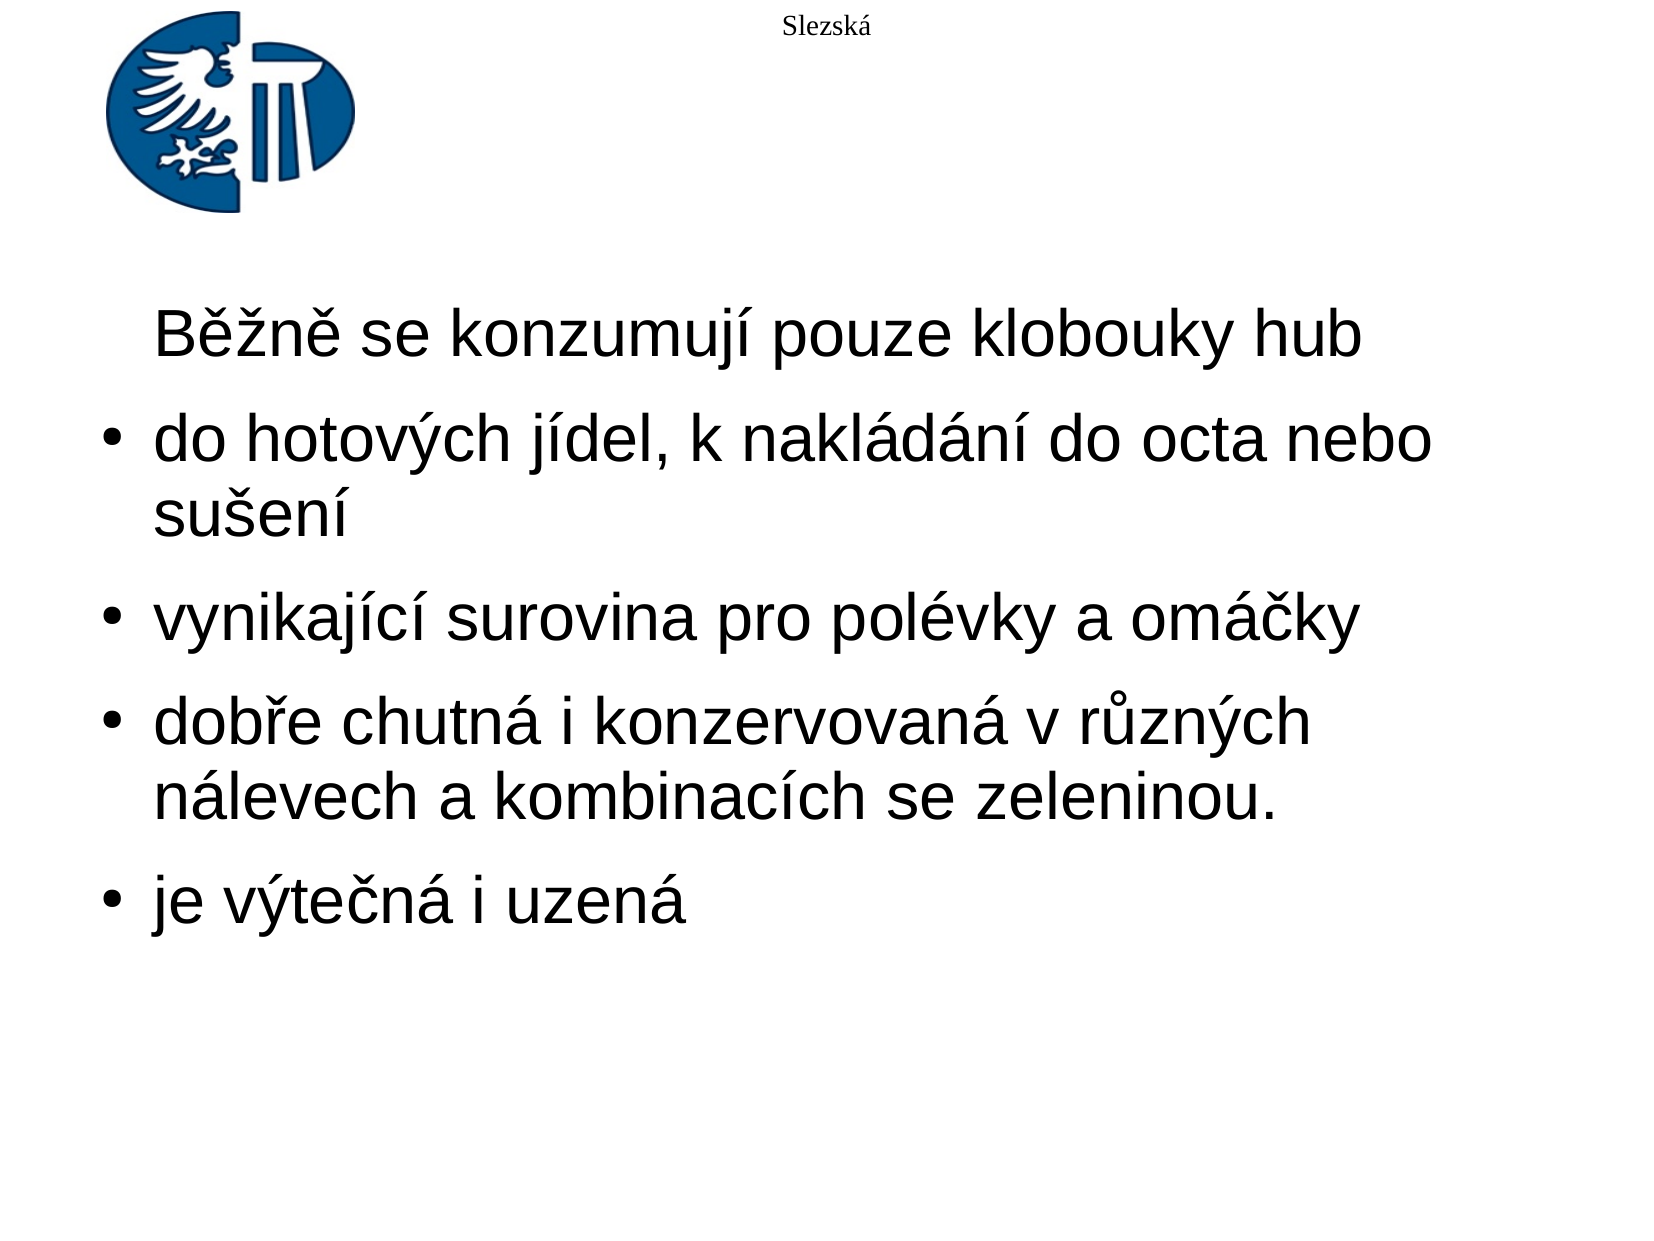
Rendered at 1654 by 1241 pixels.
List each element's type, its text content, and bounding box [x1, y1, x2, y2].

list Běžně se konzumují pouze klobouky hub do hotových jídel, k nakládání do octa nebo sušení vynikající surovina pro polévky a omáčky dobře chutná i konzervovaná v různých nálevech a kombinacích se zeleninou. je výtečná i uzená [82, 296, 1571, 1241]
picture [106, 11, 355, 213]
